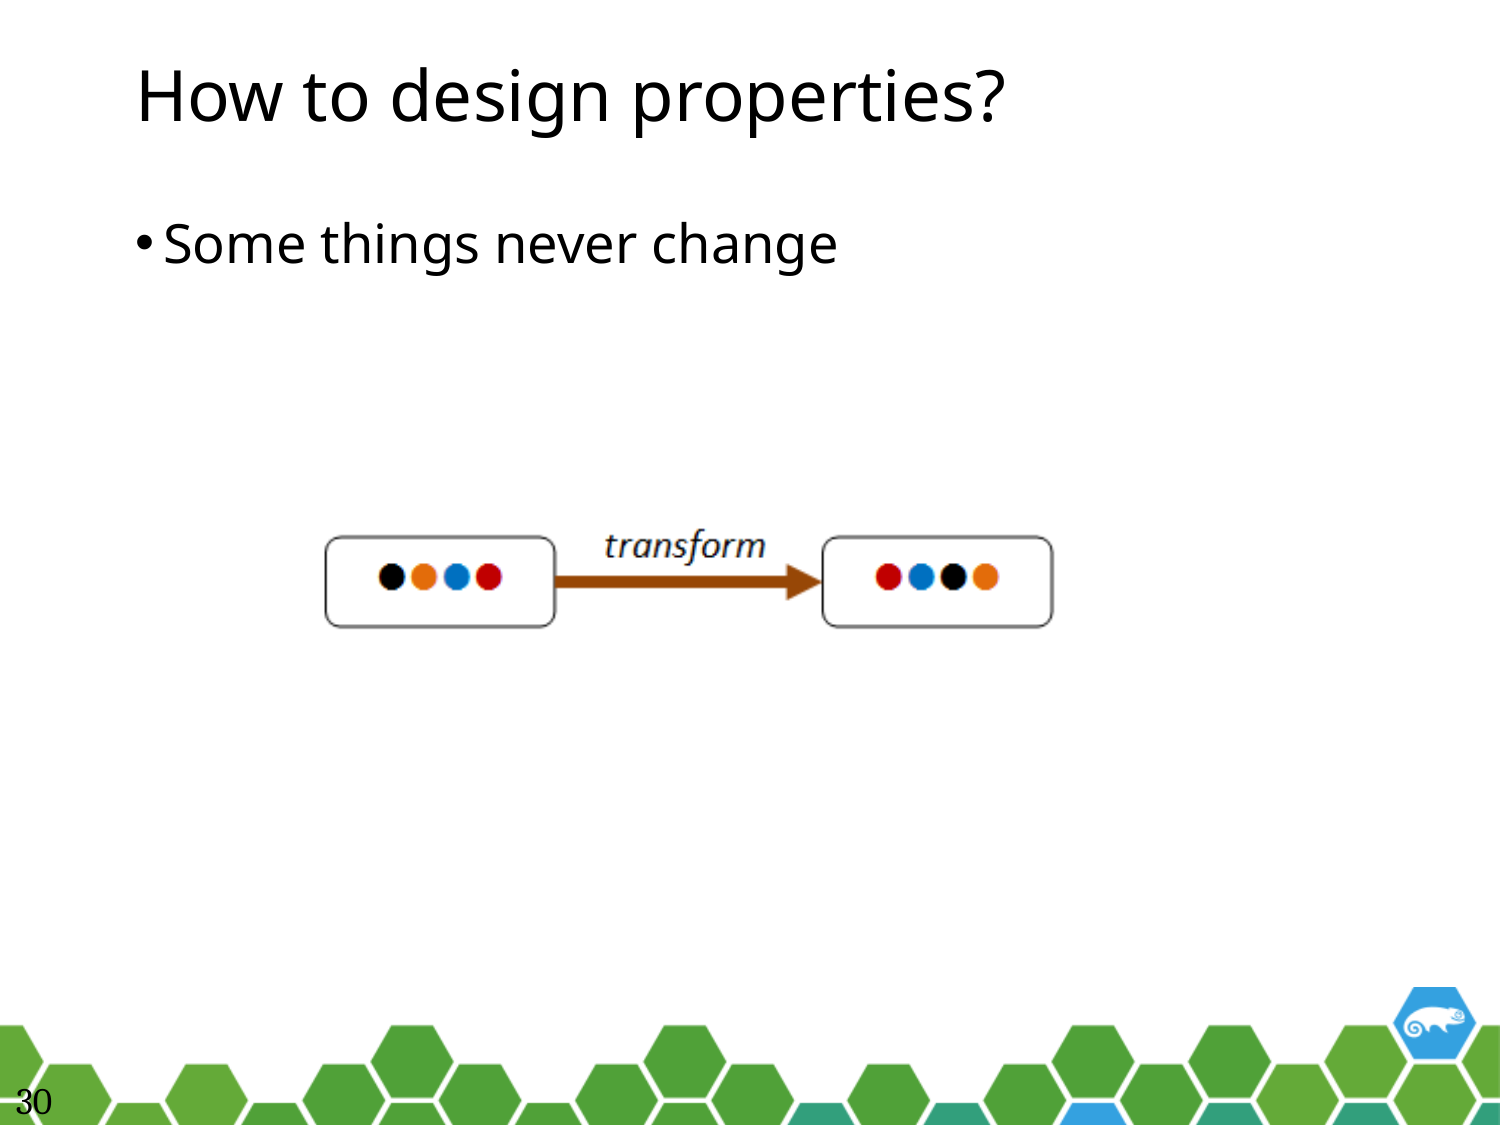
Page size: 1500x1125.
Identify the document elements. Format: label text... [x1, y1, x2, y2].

picture [299, 499, 1103, 674]
text_box How to design properties? [134, 12, 1371, 175]
picture [0, 987, 1500, 1125]
text_box Some things never change [134, 208, 1371, 862]
